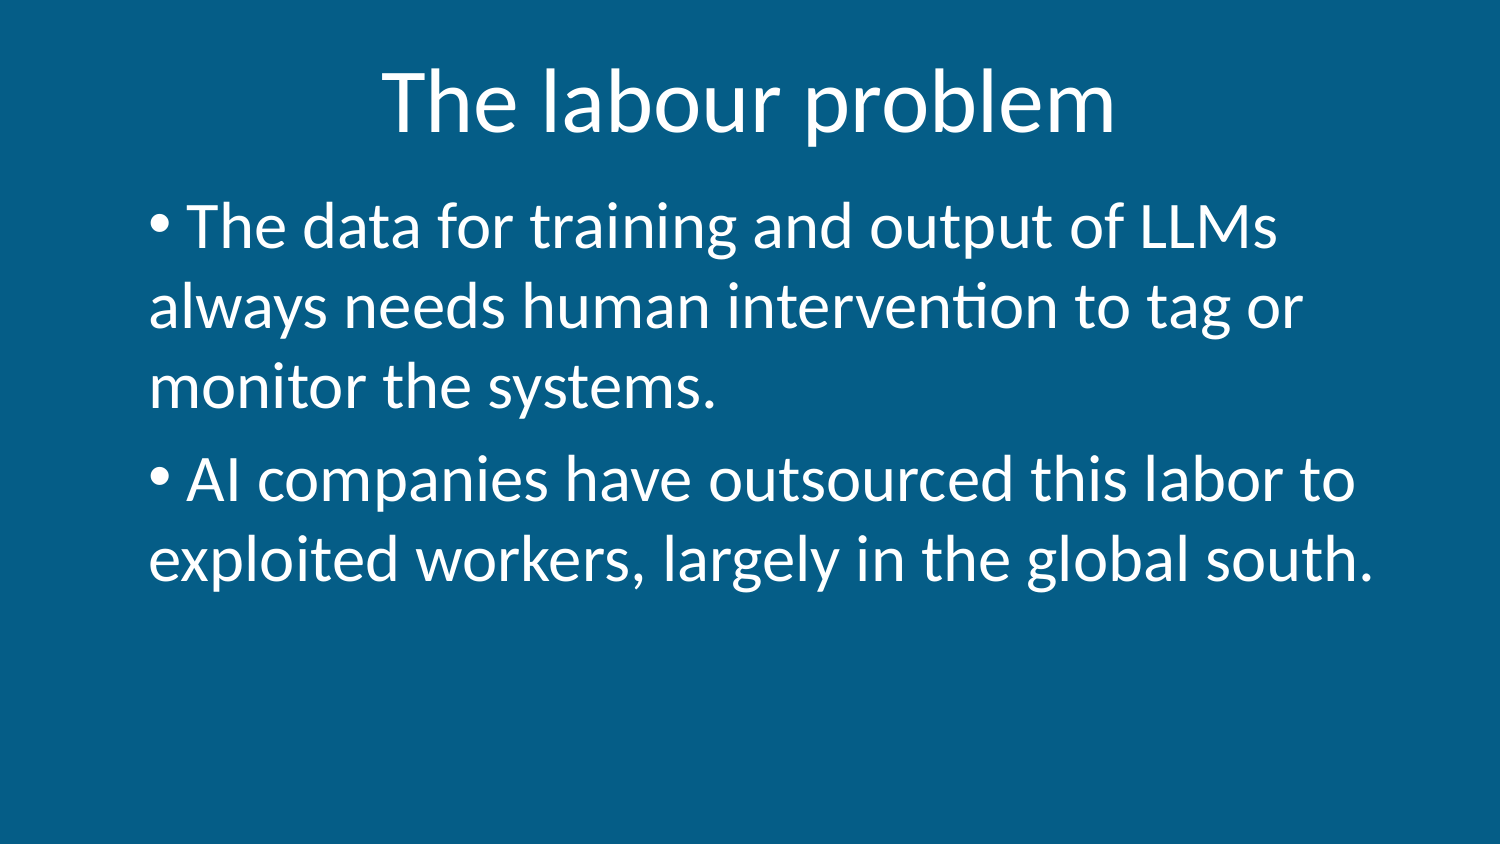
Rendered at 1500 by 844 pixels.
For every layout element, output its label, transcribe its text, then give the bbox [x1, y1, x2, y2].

list The data for training and output of LLMs always needs human intervention to tag or monitor the systems. AI companies have outsourced this labor to exploited workers, largely in the global south. [75, 174, 1465, 816]
title The labour problem [75, 33, 1425, 174]
